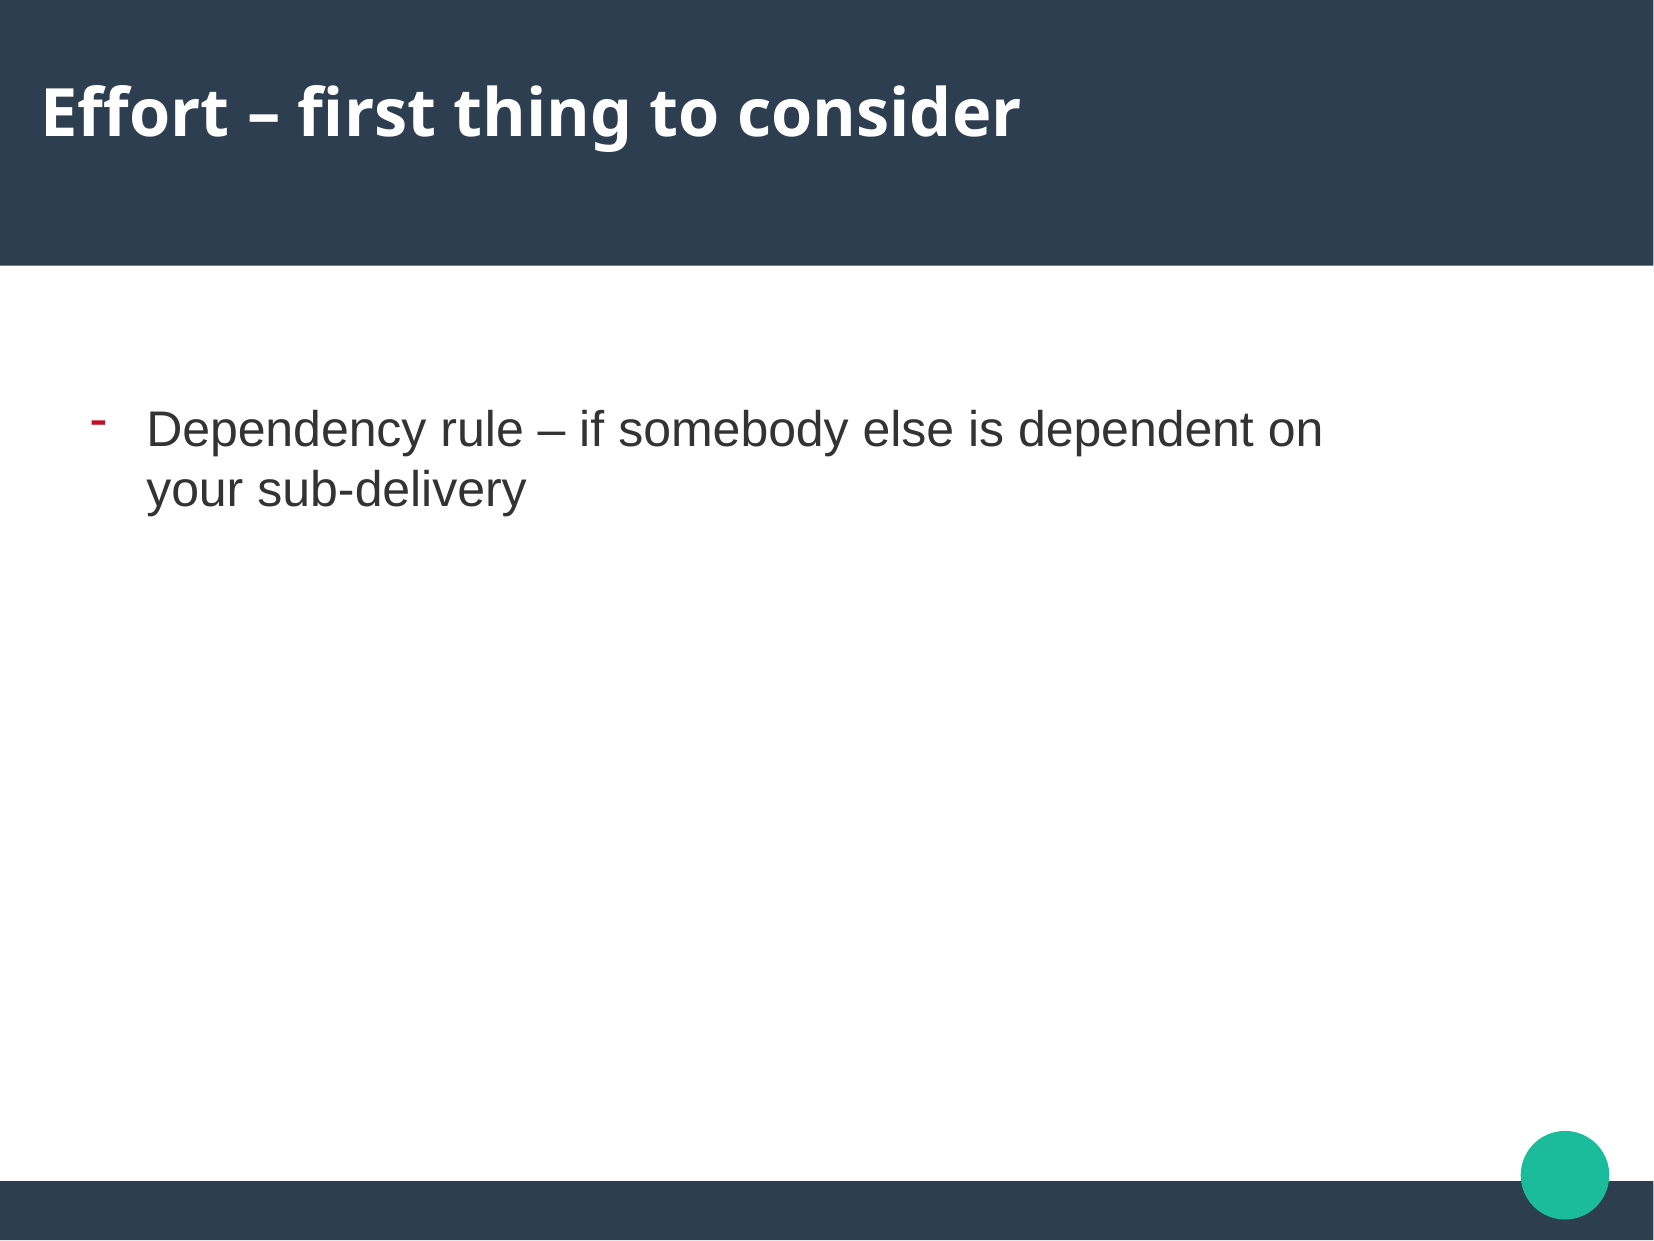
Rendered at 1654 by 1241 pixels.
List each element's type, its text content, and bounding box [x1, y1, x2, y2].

title Effort – first thing to consider [25, 60, 1654, 160]
text_box Dependency rule – if somebody else is dependent on your sub-delivery [75, 318, 1425, 1111]
